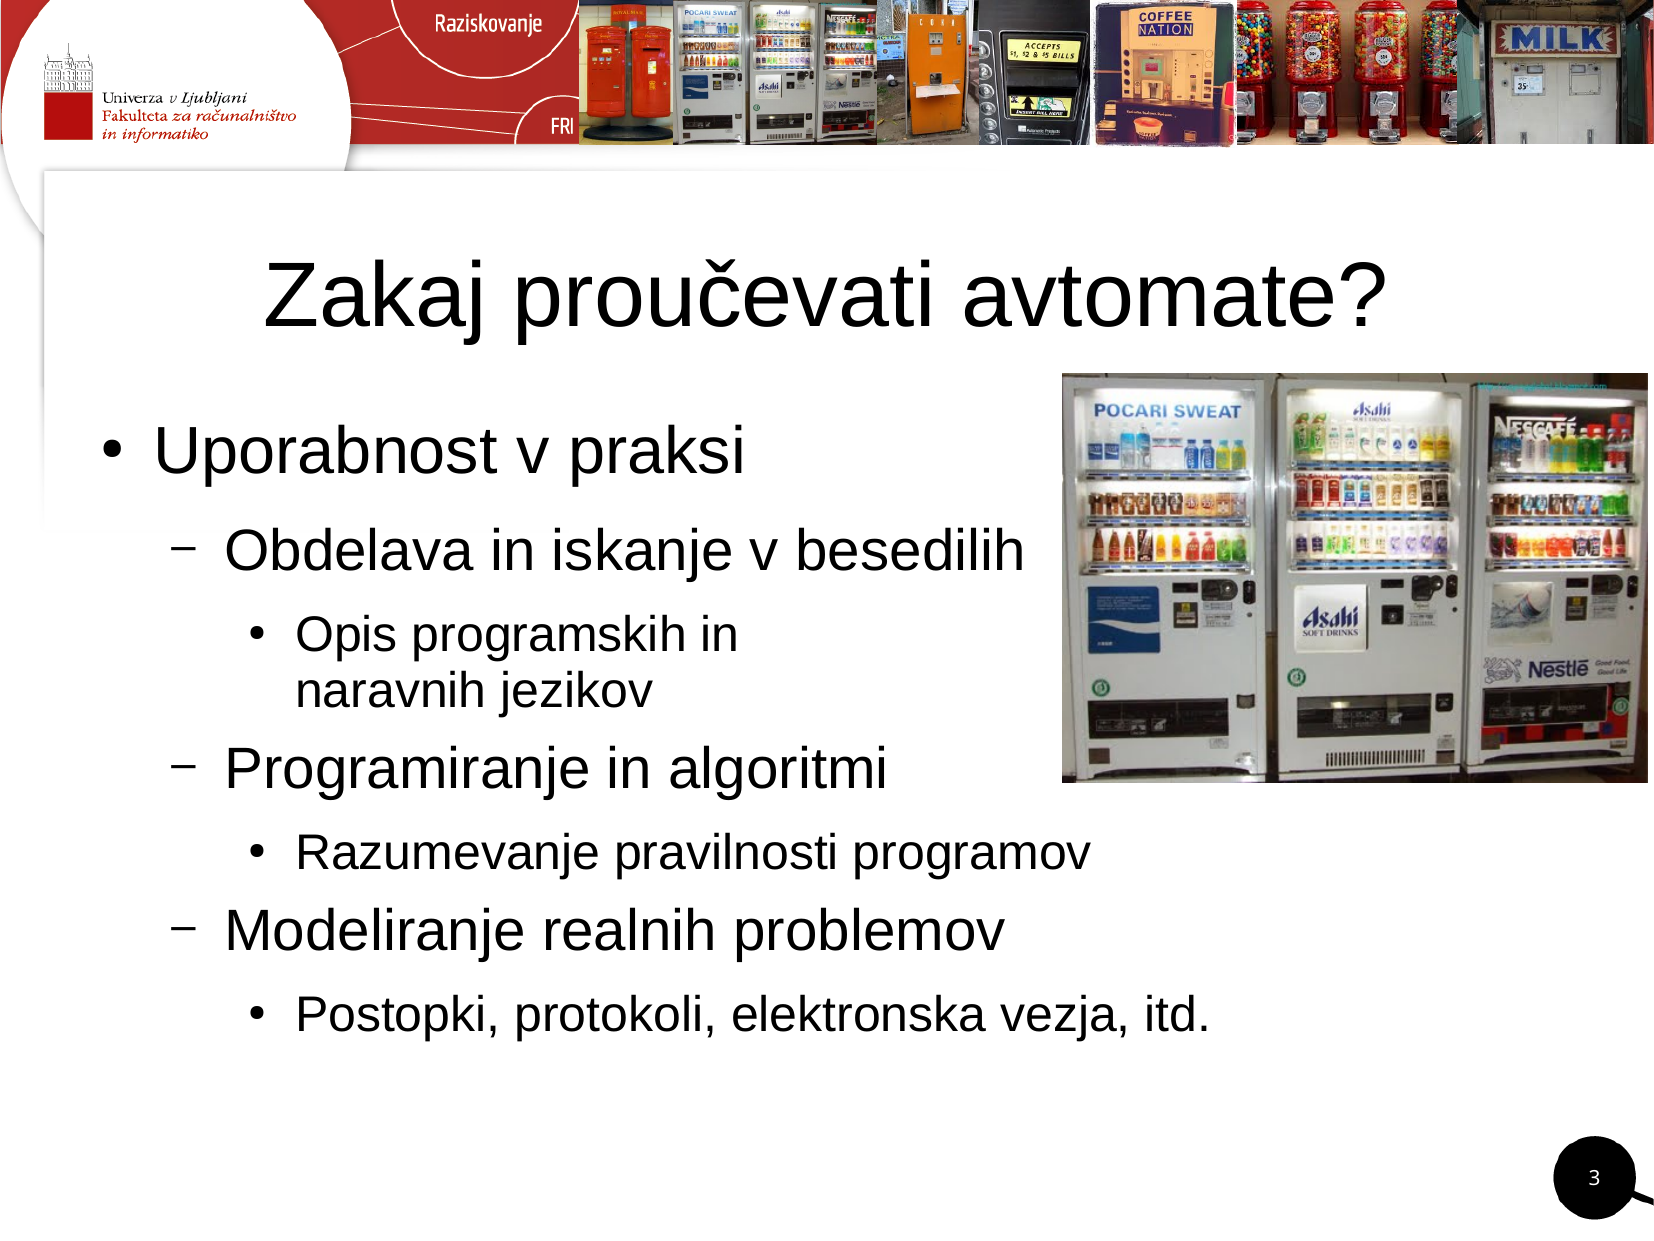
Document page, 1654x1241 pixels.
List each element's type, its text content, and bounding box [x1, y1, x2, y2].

picture [0, 0, 1654, 1241]
text_box <številka> [1553, 1145, 1636, 1212]
list Uporabnost v praksi Obdelava in iskanje v besedilih Opis programskih in naravnih jezikov Programiranje in algoritmi Razumevanje pravilnosti programov Modeliranje realnih problemov Postopki, protokoli, elektronska vezja, itd. [82, 413, 1538, 1010]
title Zakaj proučevati avtomate? [82, 191, 1571, 399]
